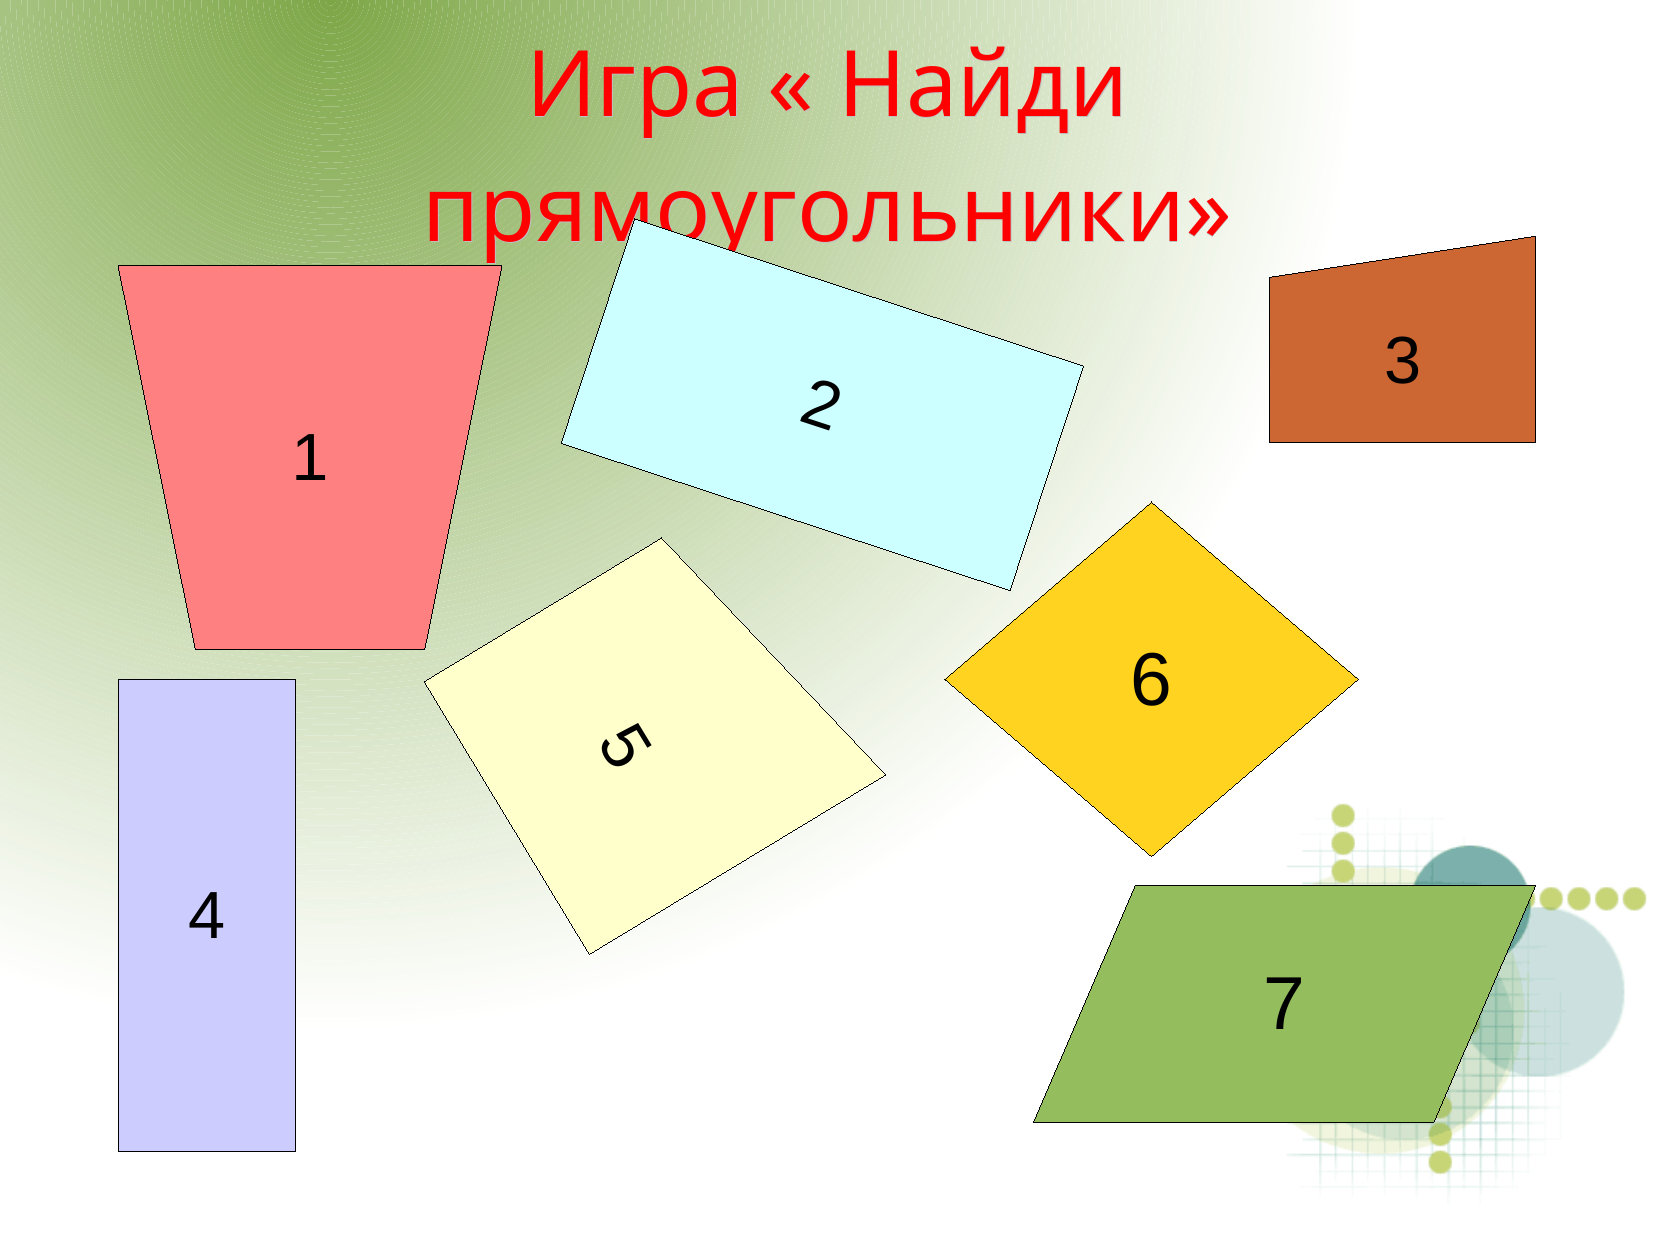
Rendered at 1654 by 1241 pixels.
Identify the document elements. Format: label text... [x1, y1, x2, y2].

text_box 6 [944, 501, 1359, 857]
text_box 2 [561, 218, 1084, 591]
text_box 1 [118, 265, 502, 650]
text_box 7 [1033, 885, 1536, 1123]
text_box 4 [118, 679, 296, 1152]
text_box 5 [424, 537, 886, 955]
text_box 3 [1269, 236, 1536, 443]
title Игра « Найди прямоугольники» [121, 95, 1534, 318]
picture [1224, 792, 1654, 1211]
